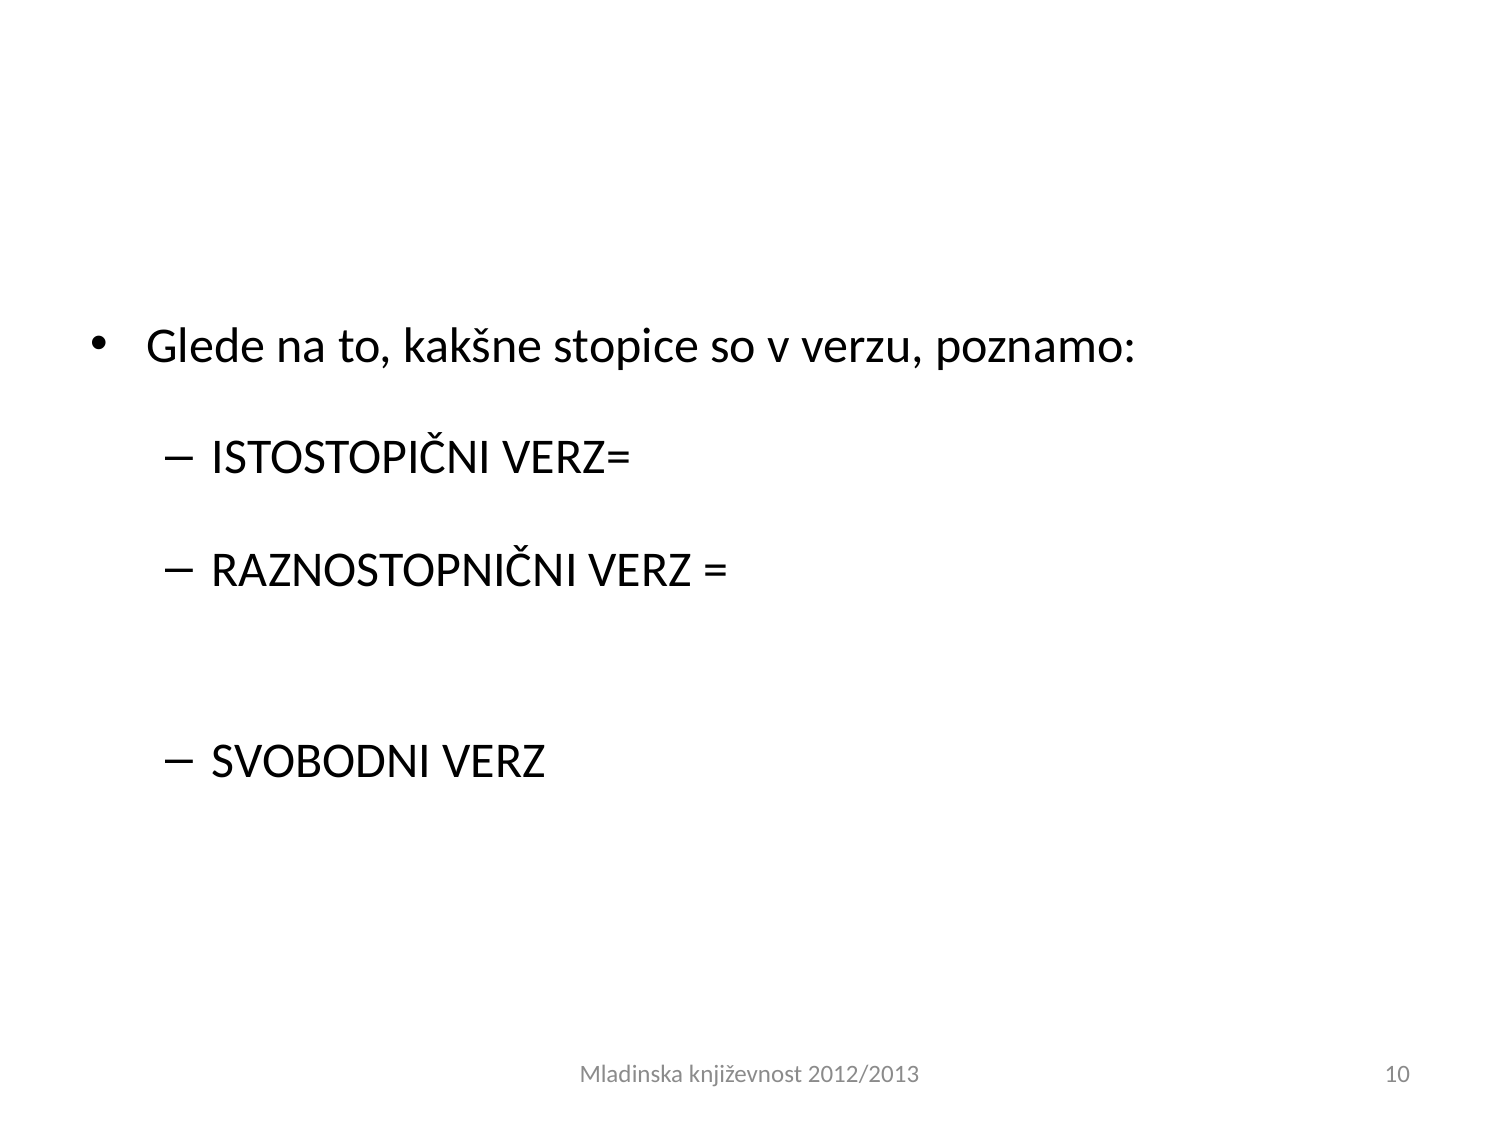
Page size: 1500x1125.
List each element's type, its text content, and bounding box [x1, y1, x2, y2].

list Glede na to, kakšne stopice so v verzu, poznamo: ISTOSTOPIČNI VERZ= RAZNOSTOPNIČNI VERZ = SVOBODNI VERZ [75, 262, 1425, 1005]
footer Mladinska književnost 2012/2013 [512, 1042, 988, 1103]
slide_number <number> [1074, 1042, 1425, 1103]
